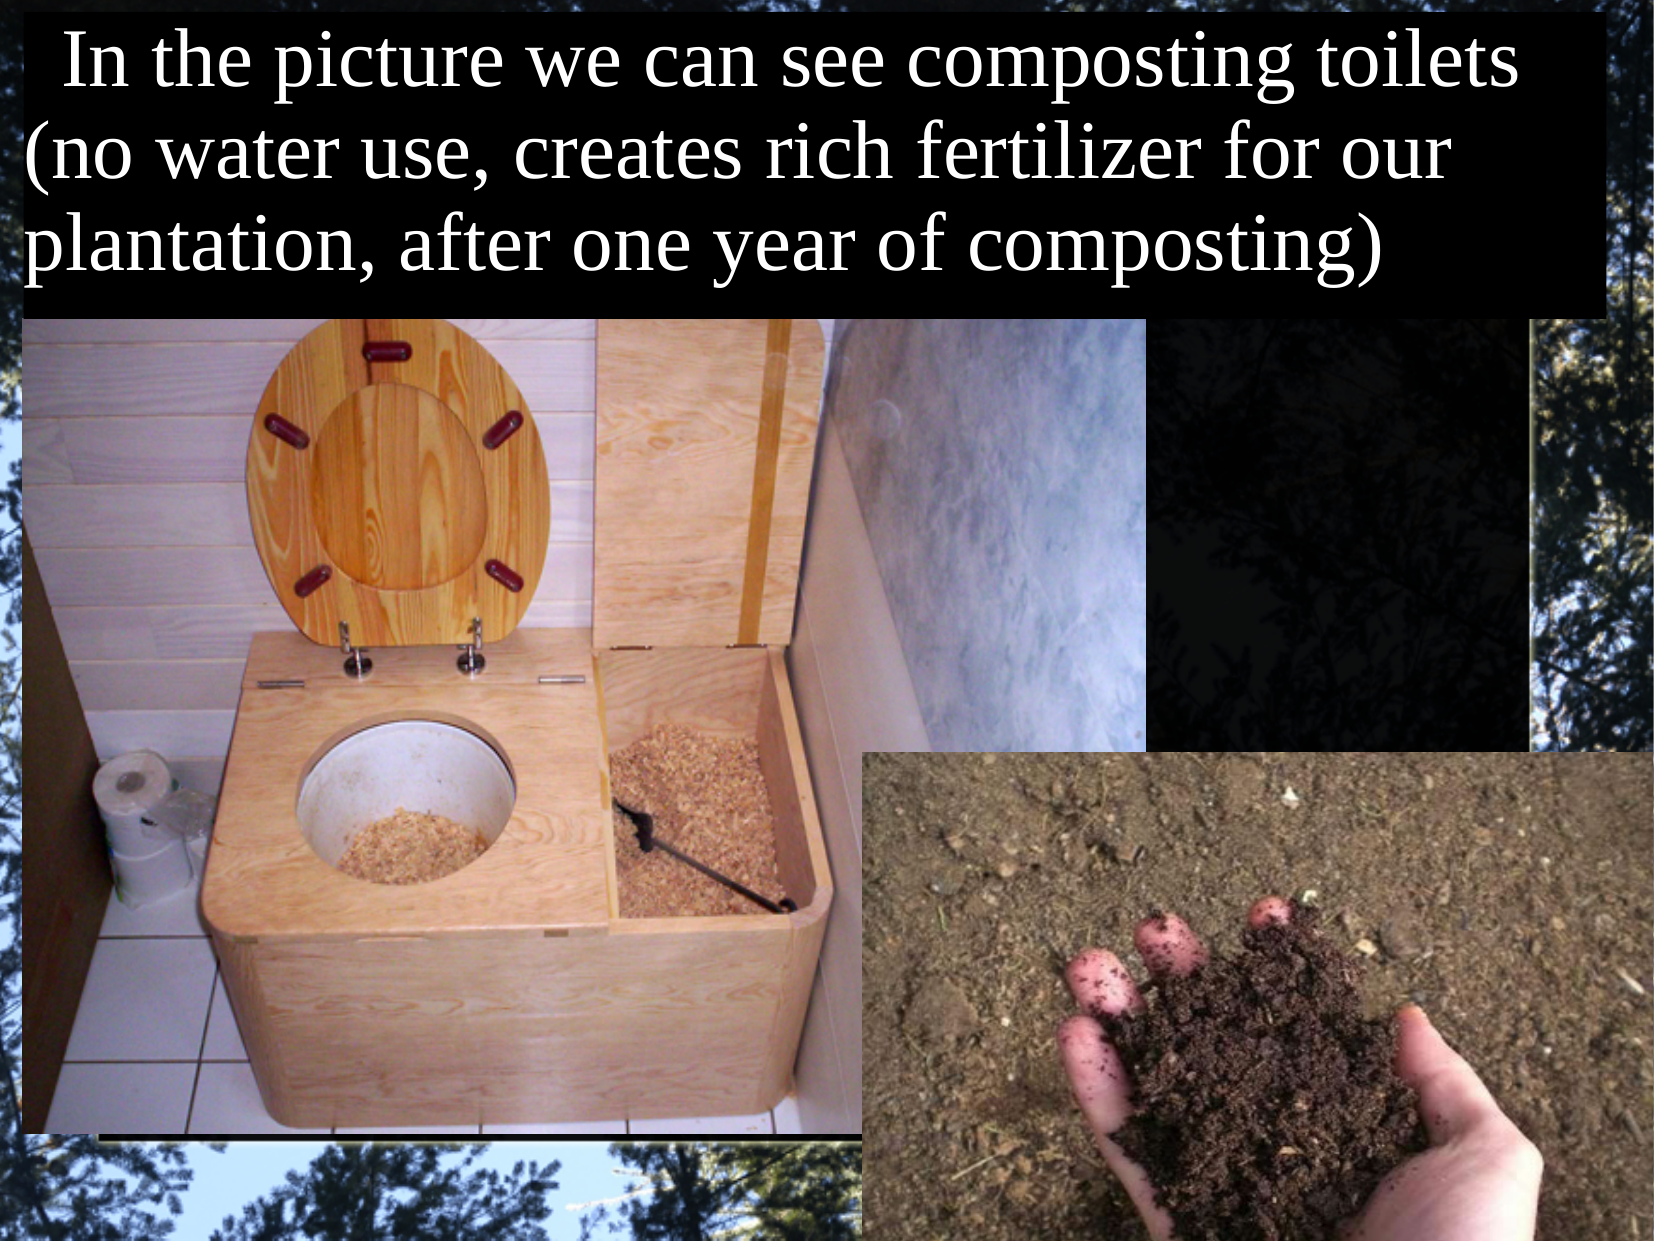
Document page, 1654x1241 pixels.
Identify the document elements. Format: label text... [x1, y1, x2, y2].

picture [0, 0, 1654, 1241]
list In the picture we can see composting toilets (no water use, creates rich fertilizer for our plantation, after one year of composting) [23, 11, 1607, 319]
